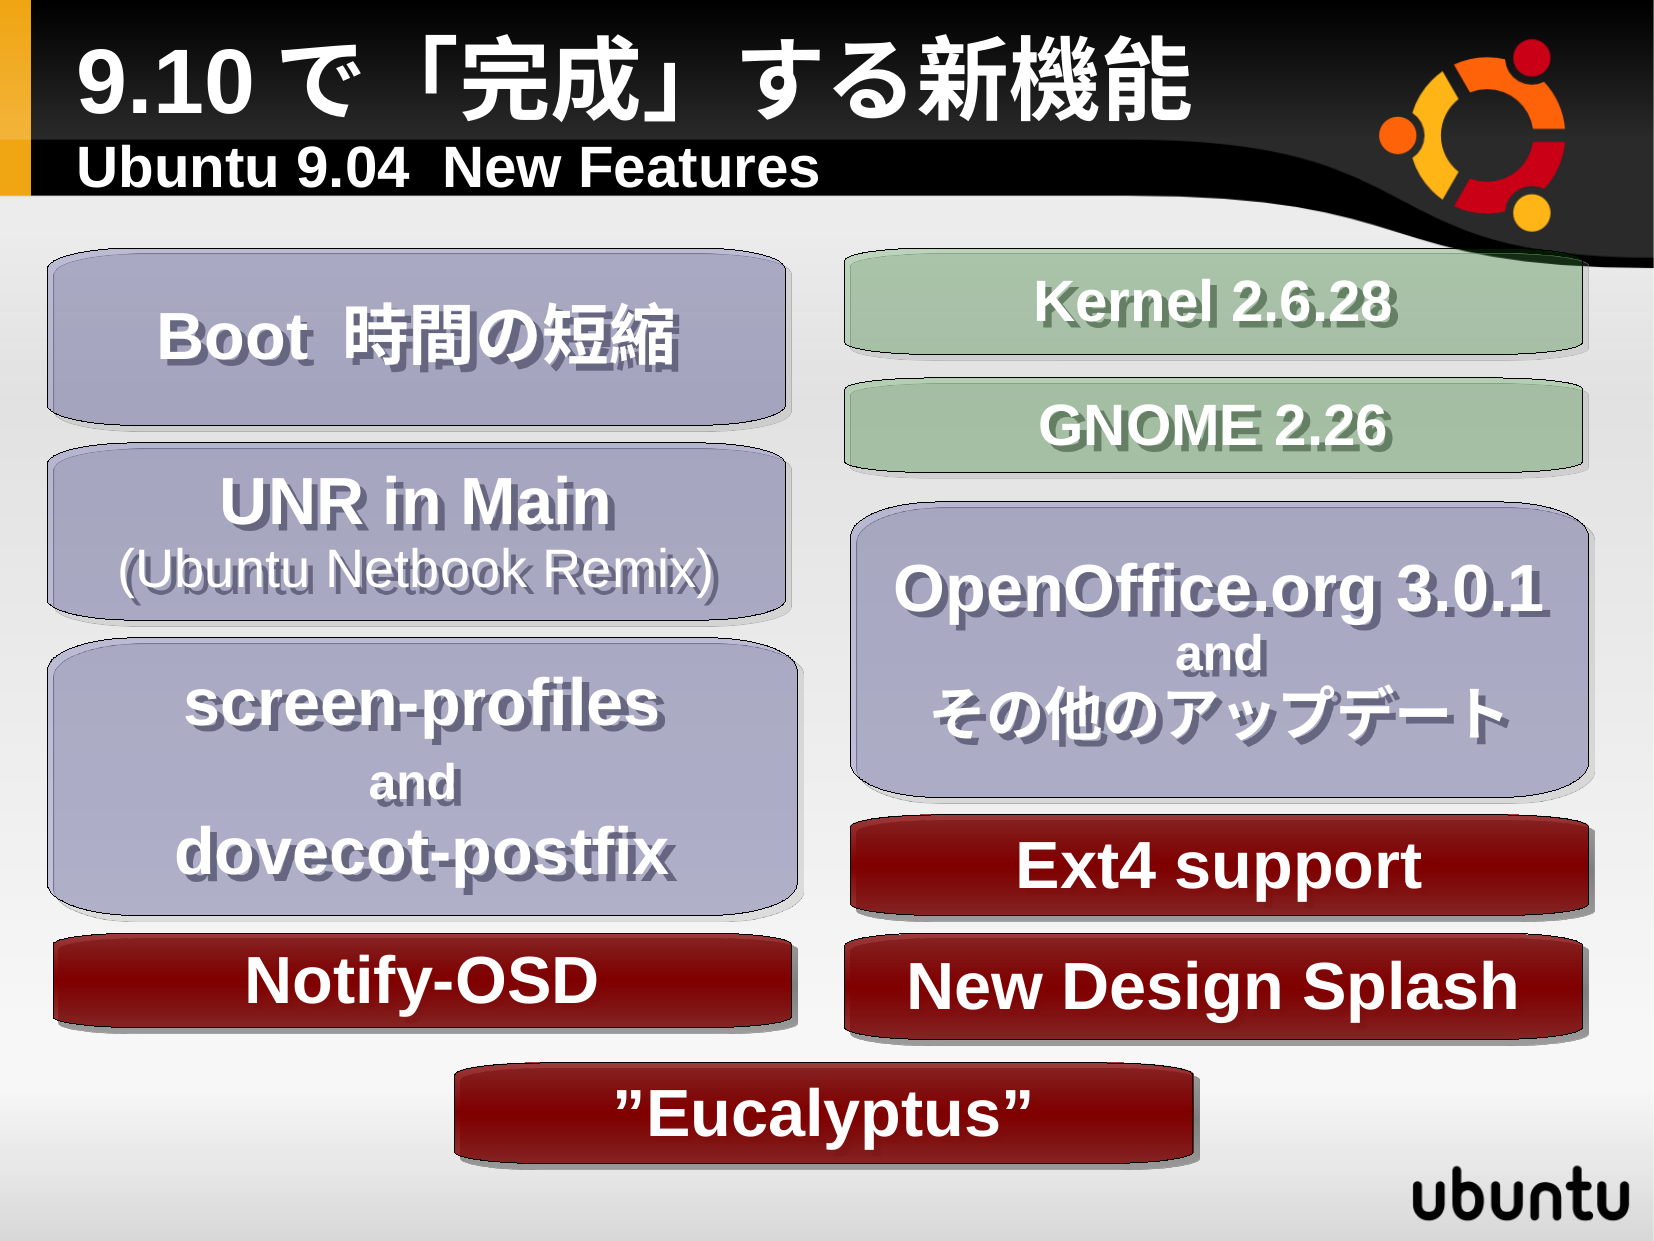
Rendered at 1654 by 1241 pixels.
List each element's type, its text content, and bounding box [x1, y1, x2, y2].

title 9.10で「完成」する新機能 Ubuntu 9.04 New Features [76, 17, 1565, 211]
text_box Kernel 2.6.28 [844, 248, 1583, 355]
text_box UNR in Main (Ubuntu Netbook Remix) [47, 442, 786, 621]
text_box OpenOffice.org 3.0.1 and その他のアップデート [850, 501, 1589, 798]
text_box screen-profiles and dovecot-postfix [47, 637, 798, 916]
text_box Notify-OSD [53, 933, 792, 1028]
text_box New Design Splash [844, 933, 1583, 1040]
text_box Ext4 support [850, 814, 1589, 916]
picture [0, 0, 1654, 1241]
text_box GNOME 2.26 [844, 377, 1583, 473]
text_box ”Eucalyptus” [454, 1062, 1193, 1164]
text_box Boot 時間の短縮 [47, 248, 786, 426]
